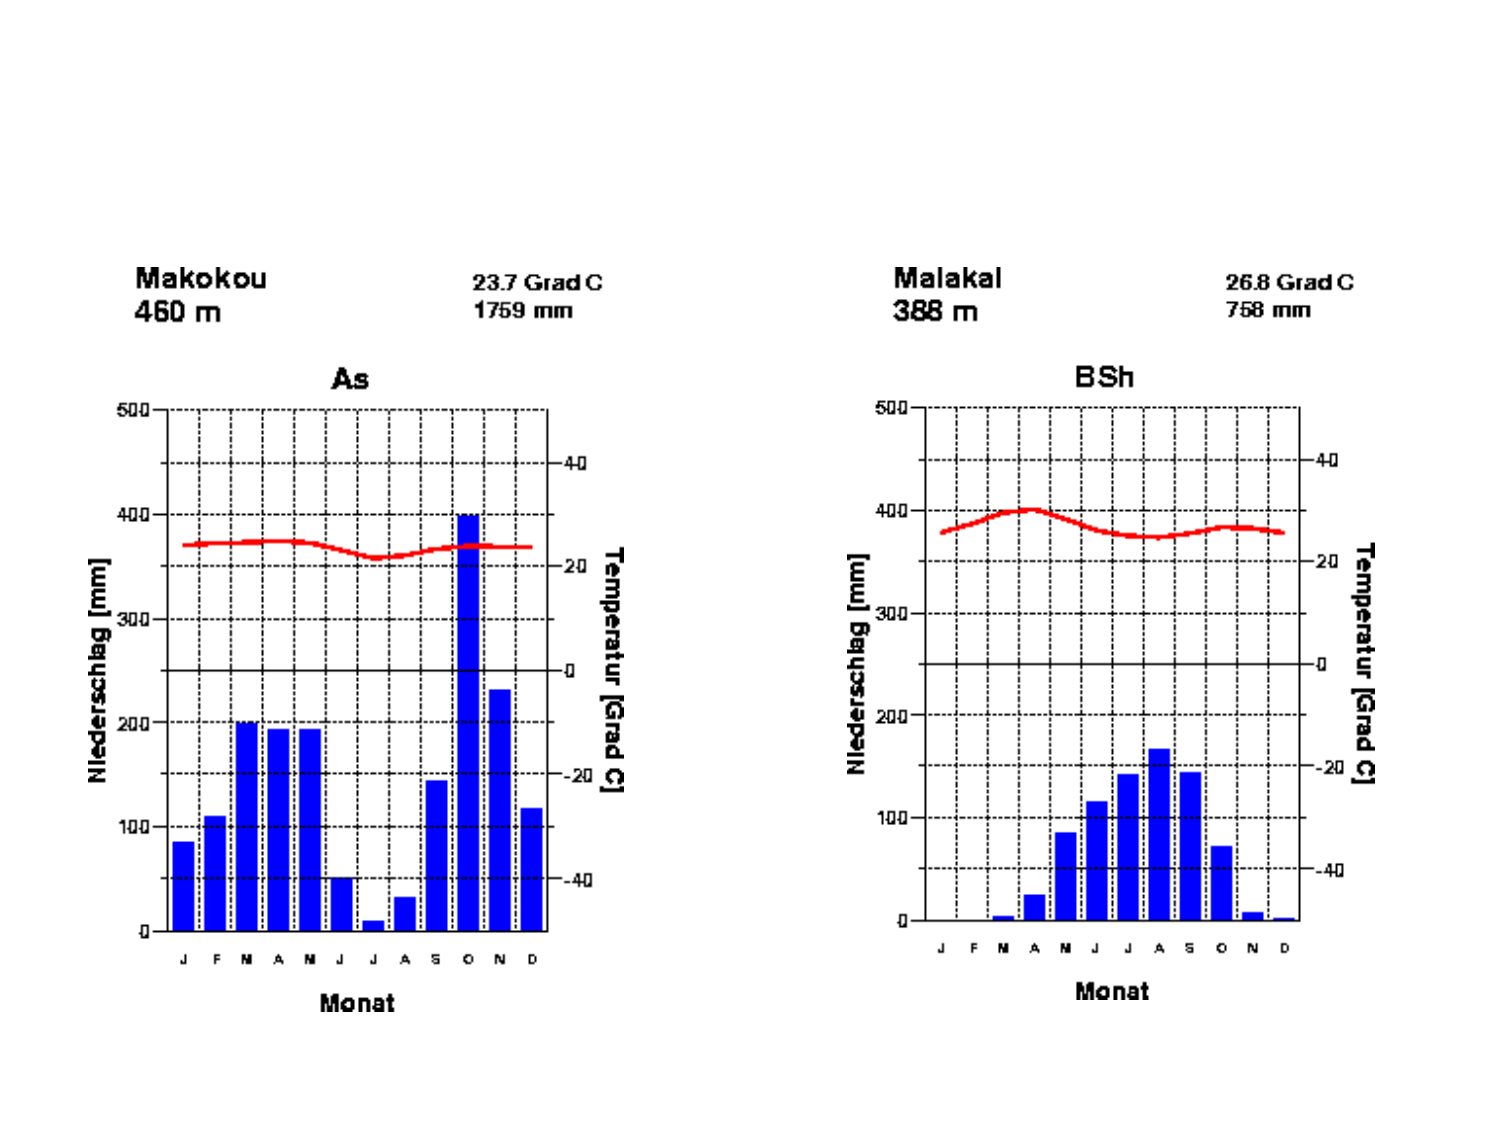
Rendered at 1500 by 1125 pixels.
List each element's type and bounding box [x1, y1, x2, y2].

picture [847, 267, 1375, 1000]
picture [88, 267, 624, 1012]
